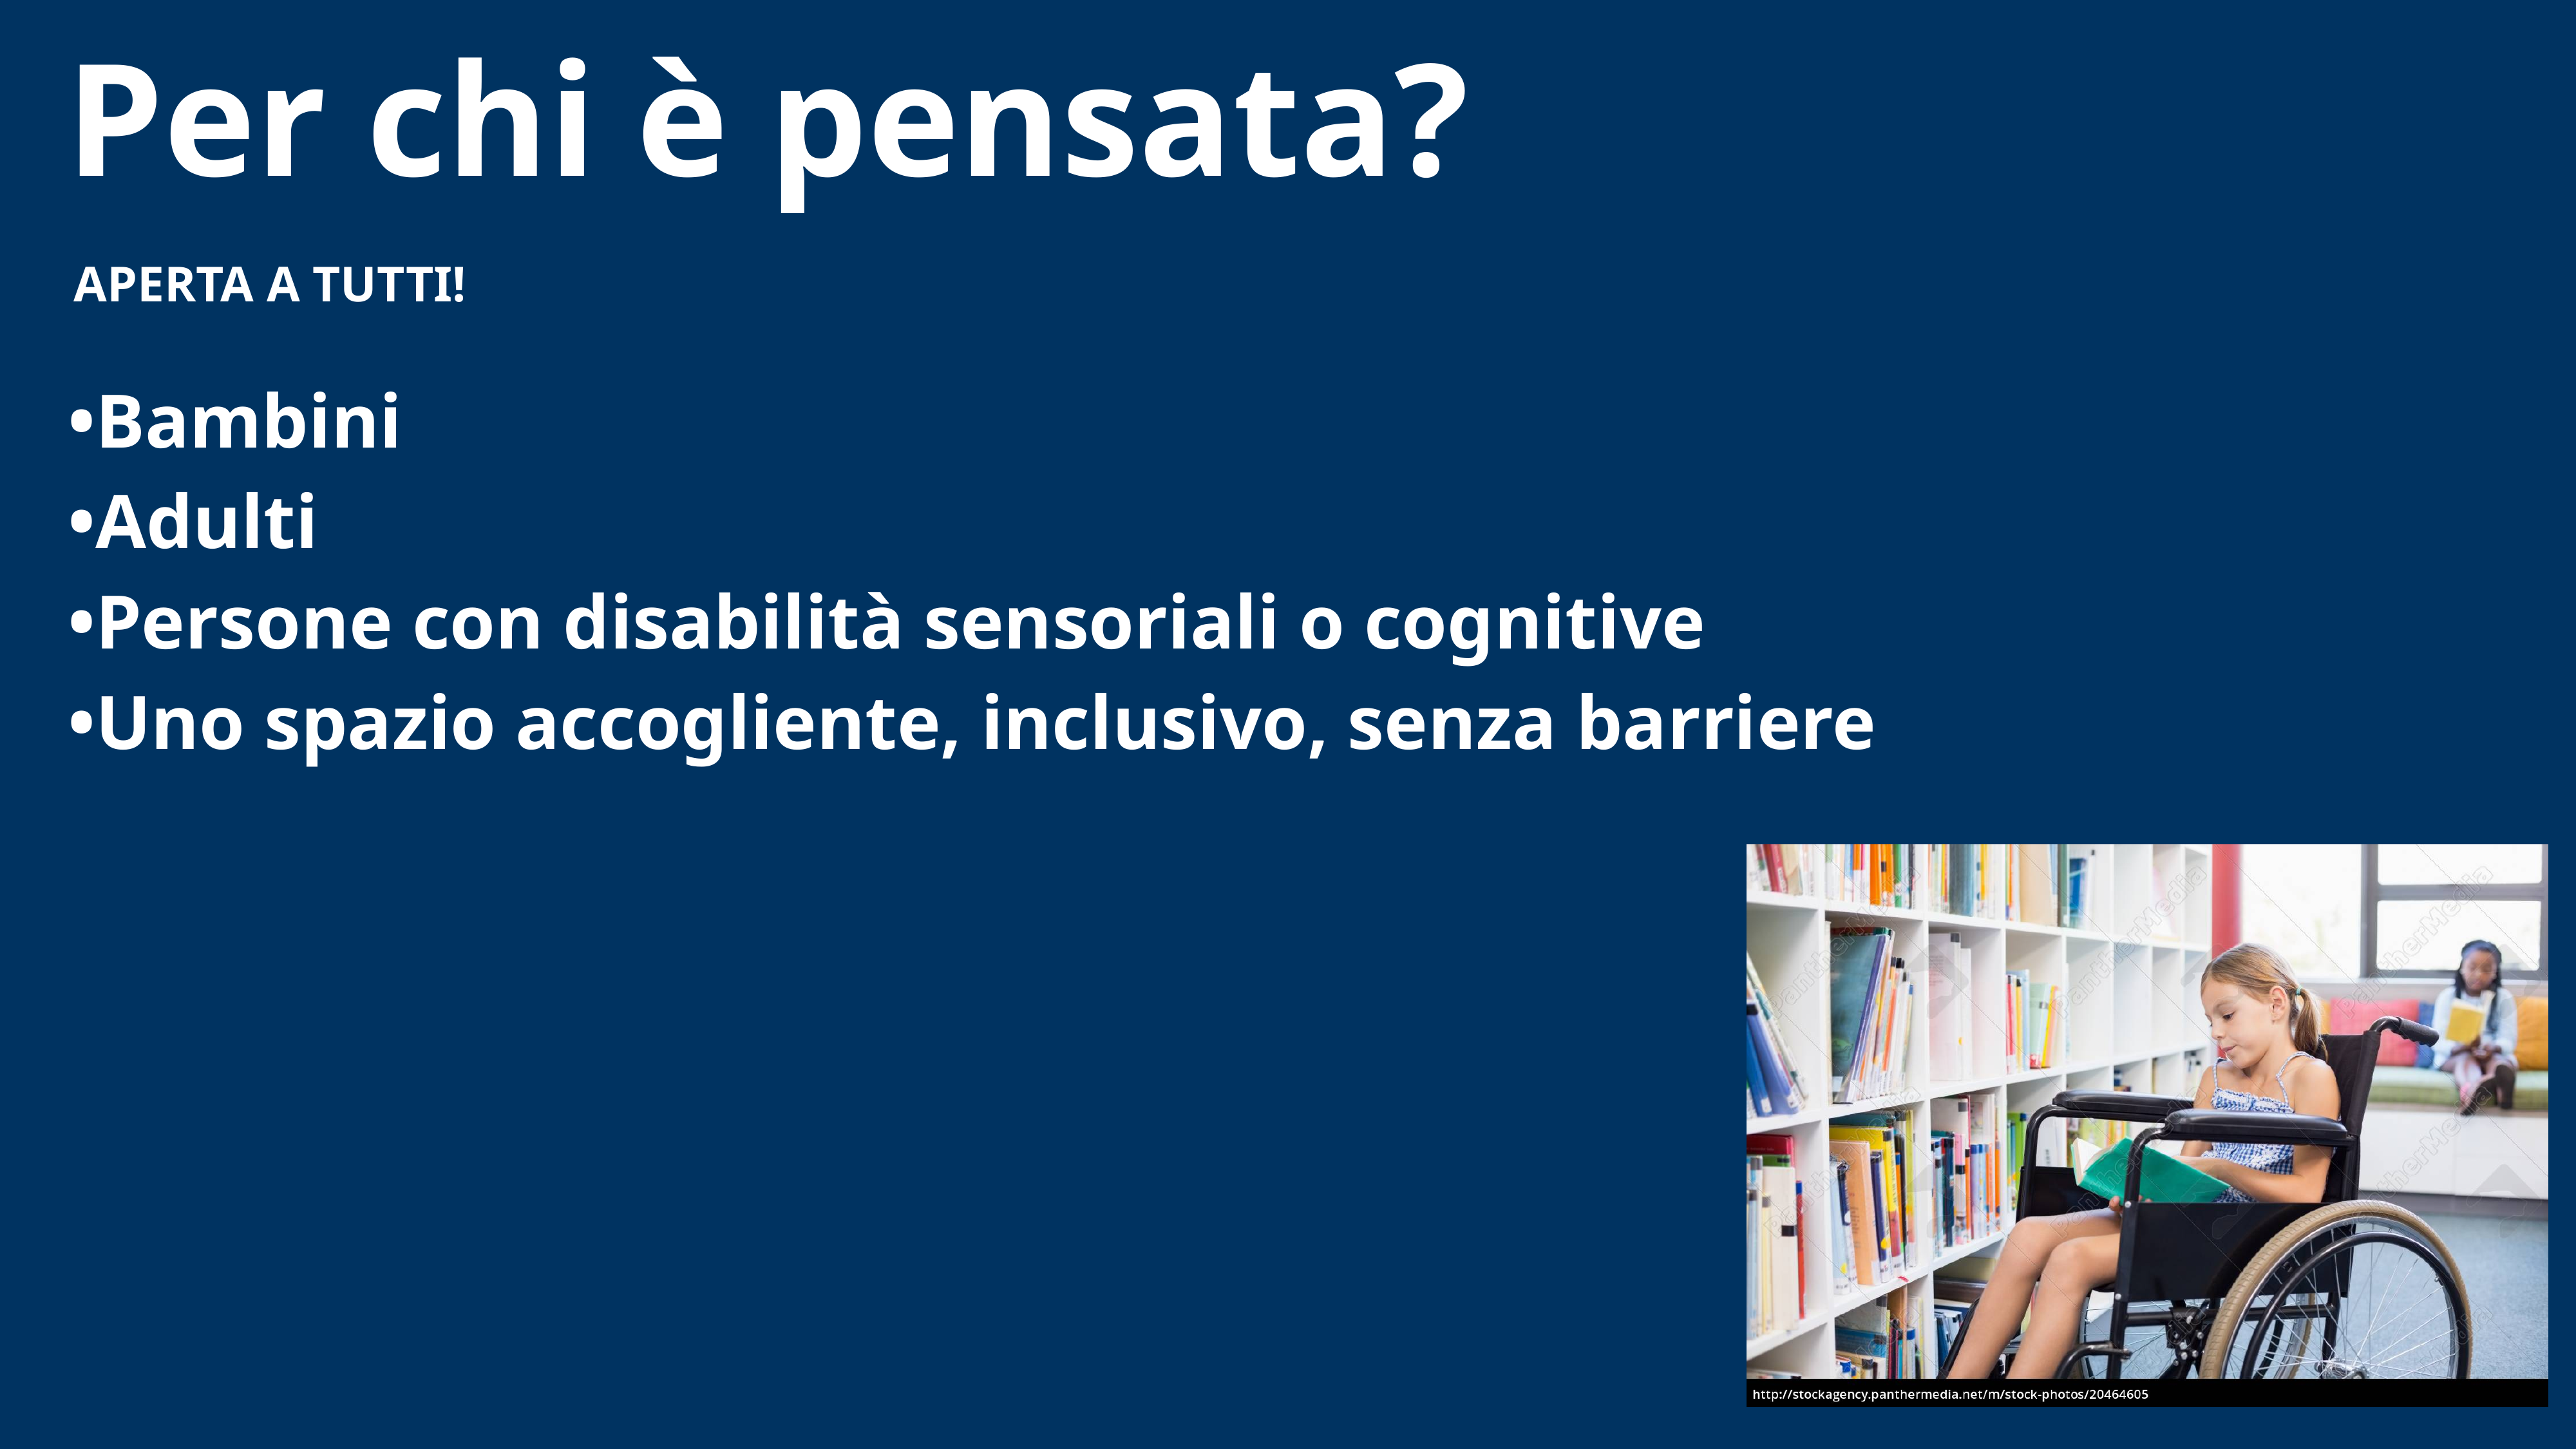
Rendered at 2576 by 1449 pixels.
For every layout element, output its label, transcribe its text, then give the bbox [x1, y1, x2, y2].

picture [1747, 844, 2548, 1408]
text_box •Bambini •Adulti •Persone con disabilità sensoriali o cognitive •Uno spazio accogliente, inclusivo, senza barriere [58, 364, 2376, 1358]
text_box APERTA A TUTTI! [64, 245, 848, 426]
text_box Per chi è pensata? [56, 0, 2378, 215]
